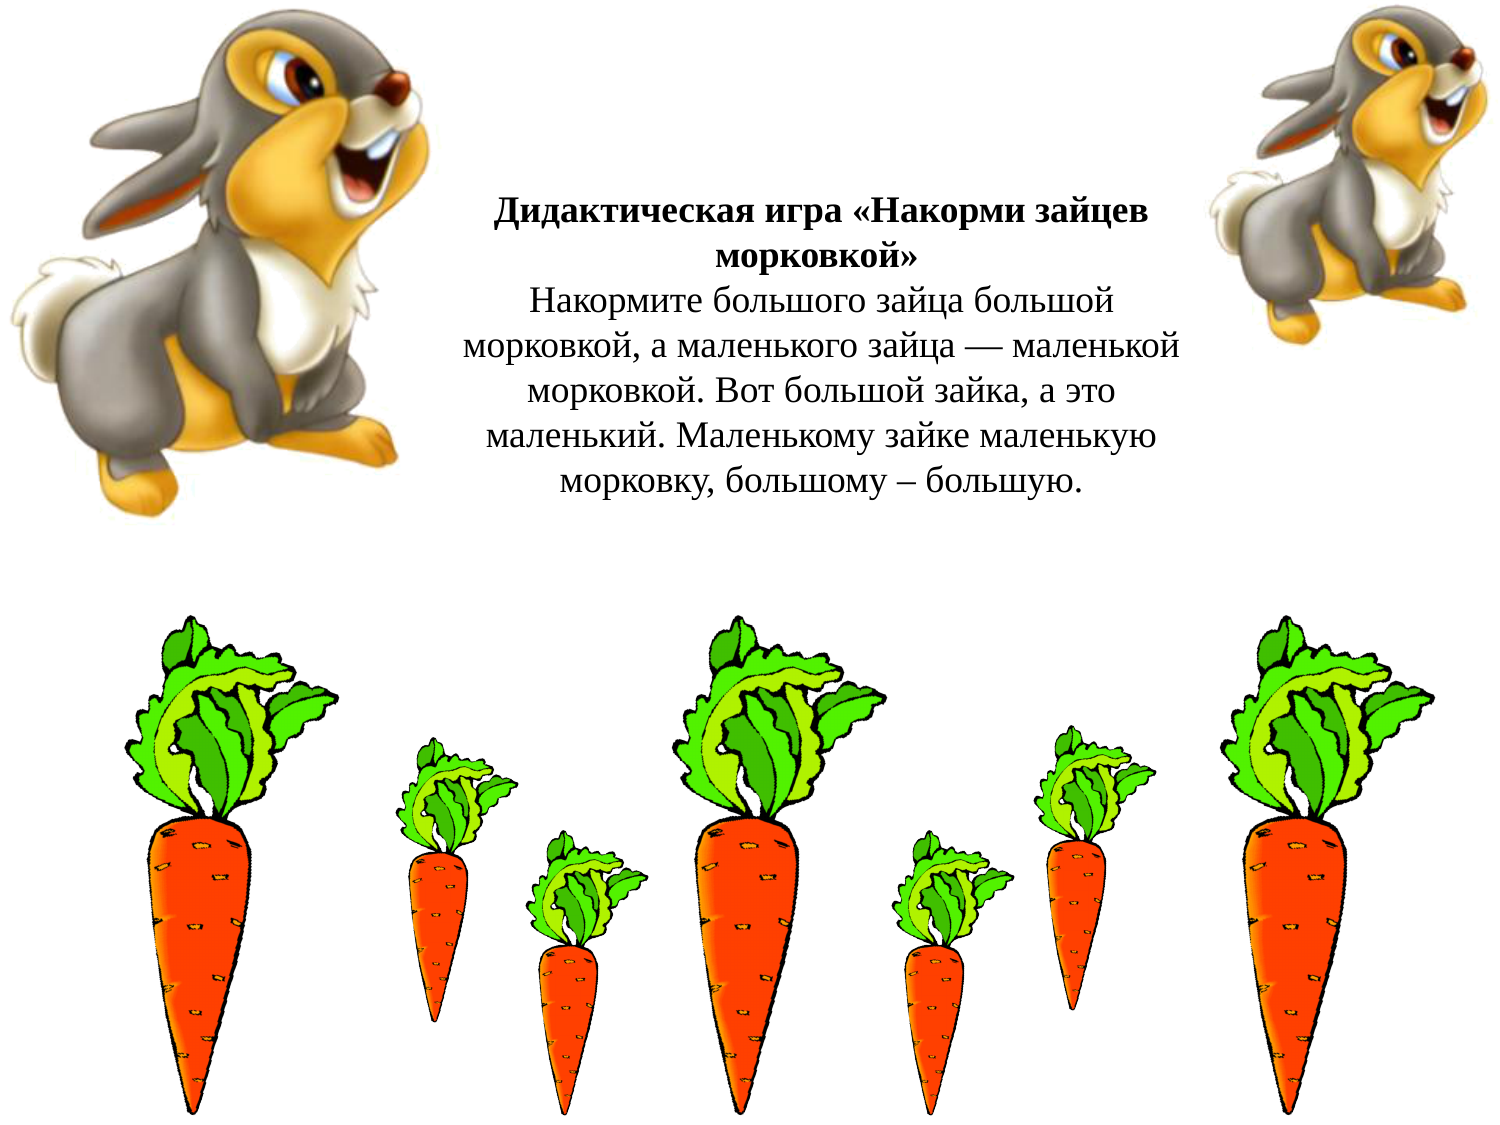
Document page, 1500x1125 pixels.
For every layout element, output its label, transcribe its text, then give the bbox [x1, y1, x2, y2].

picture [454, 589, 902, 1116]
picture [1095, 589, 1450, 1116]
picture [0, 589, 354, 1116]
picture [0, 0, 447, 532]
picture [820, 710, 1165, 1116]
picture [1202, 0, 1500, 355]
text_box Дидактическая игра «Накорми зайцев морковкой» Накормите большого зайца большой морковкой, а маленького зайца — маленькой морковкой. Вот большой зайка, а это маленький. Маленькому зайке маленькую морковку, большому – большую. [446, 177, 1197, 507]
picture [324, 722, 527, 1023]
